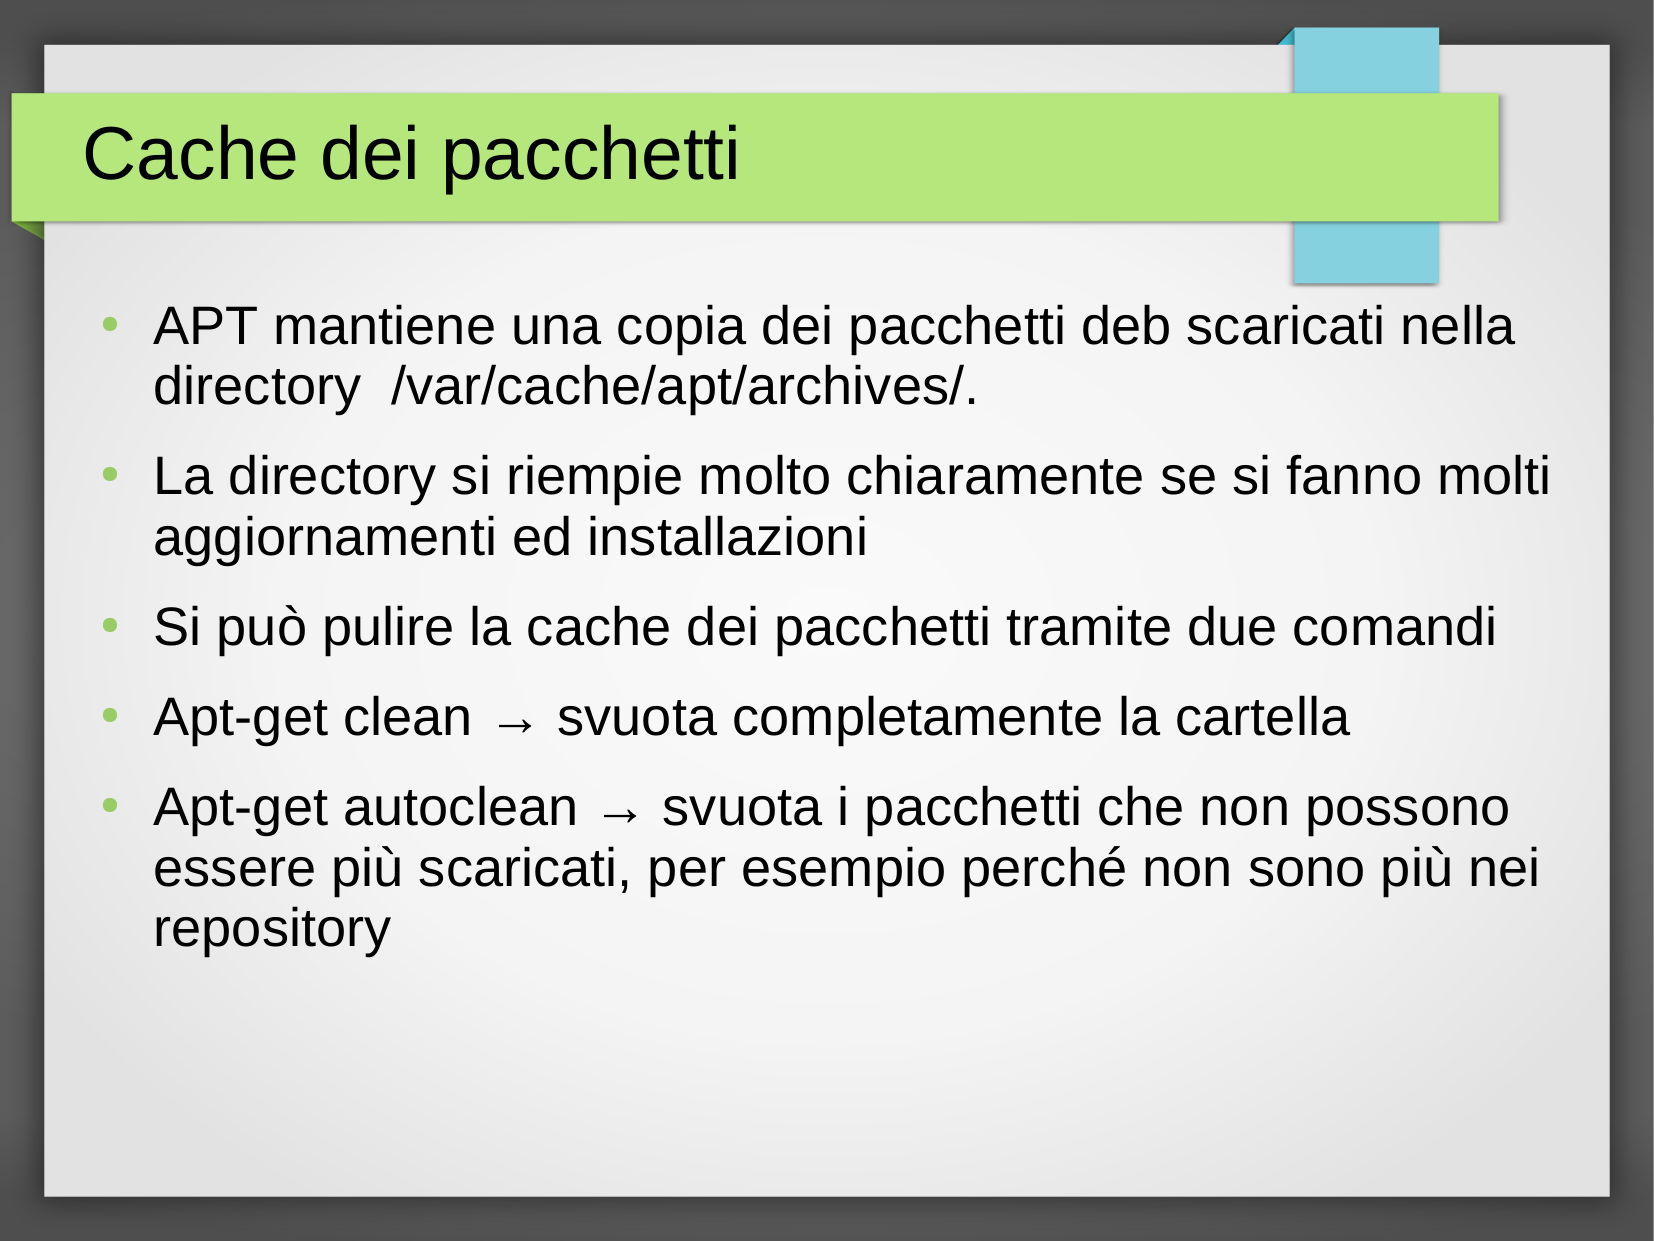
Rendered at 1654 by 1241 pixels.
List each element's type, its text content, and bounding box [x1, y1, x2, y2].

title Cache dei pacchetti [82, 94, 1264, 213]
picture [0, 0, 1654, 1241]
list APT mantiene una copia dei pacchetti deb scaricati nella directory /var/cache/apt/archives/. La directory si riempie molto chiaramente se si fanno molti aggiornamenti ed installazioni Si può pulire la cache dei pacchetti tramite due comandi Apt-get clean → svuota completamente la cartella Apt-get autoclean → svuota i pacchetti che non possono essere più scaricati, per esempio perché non sono più nei repository [82, 295, 1571, 1015]
